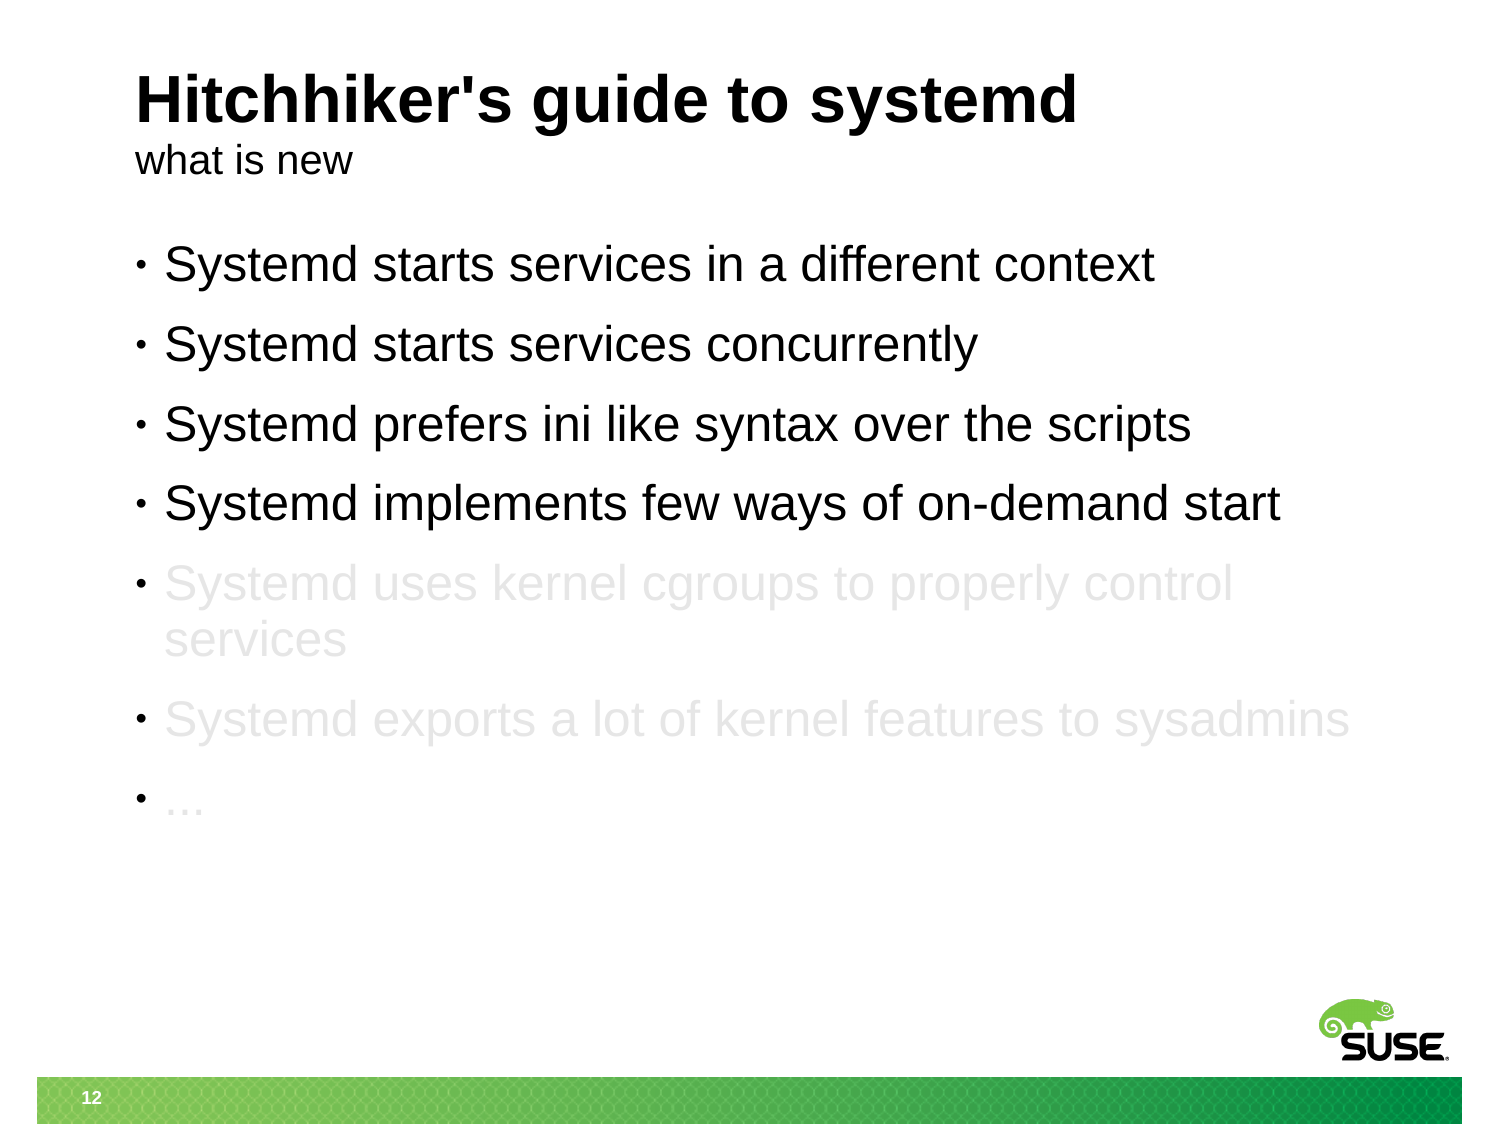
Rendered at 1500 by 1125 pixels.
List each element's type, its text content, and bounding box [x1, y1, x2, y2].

picture [1319, 999, 1449, 1061]
picture [37, 1077, 1462, 1124]
list Systemd starts services in a different context Systemd starts services concurrently Systemd prefers ini like syntax over the scripts Systemd implements few ways of on-demand start Systemd uses kernel cgroups to properly control services Systemd exports a lot of kernel features to sysadmins ... [135, 236, 1372, 979]
title Hitchhiker's guide to systemd what is new [135, 41, 1372, 204]
